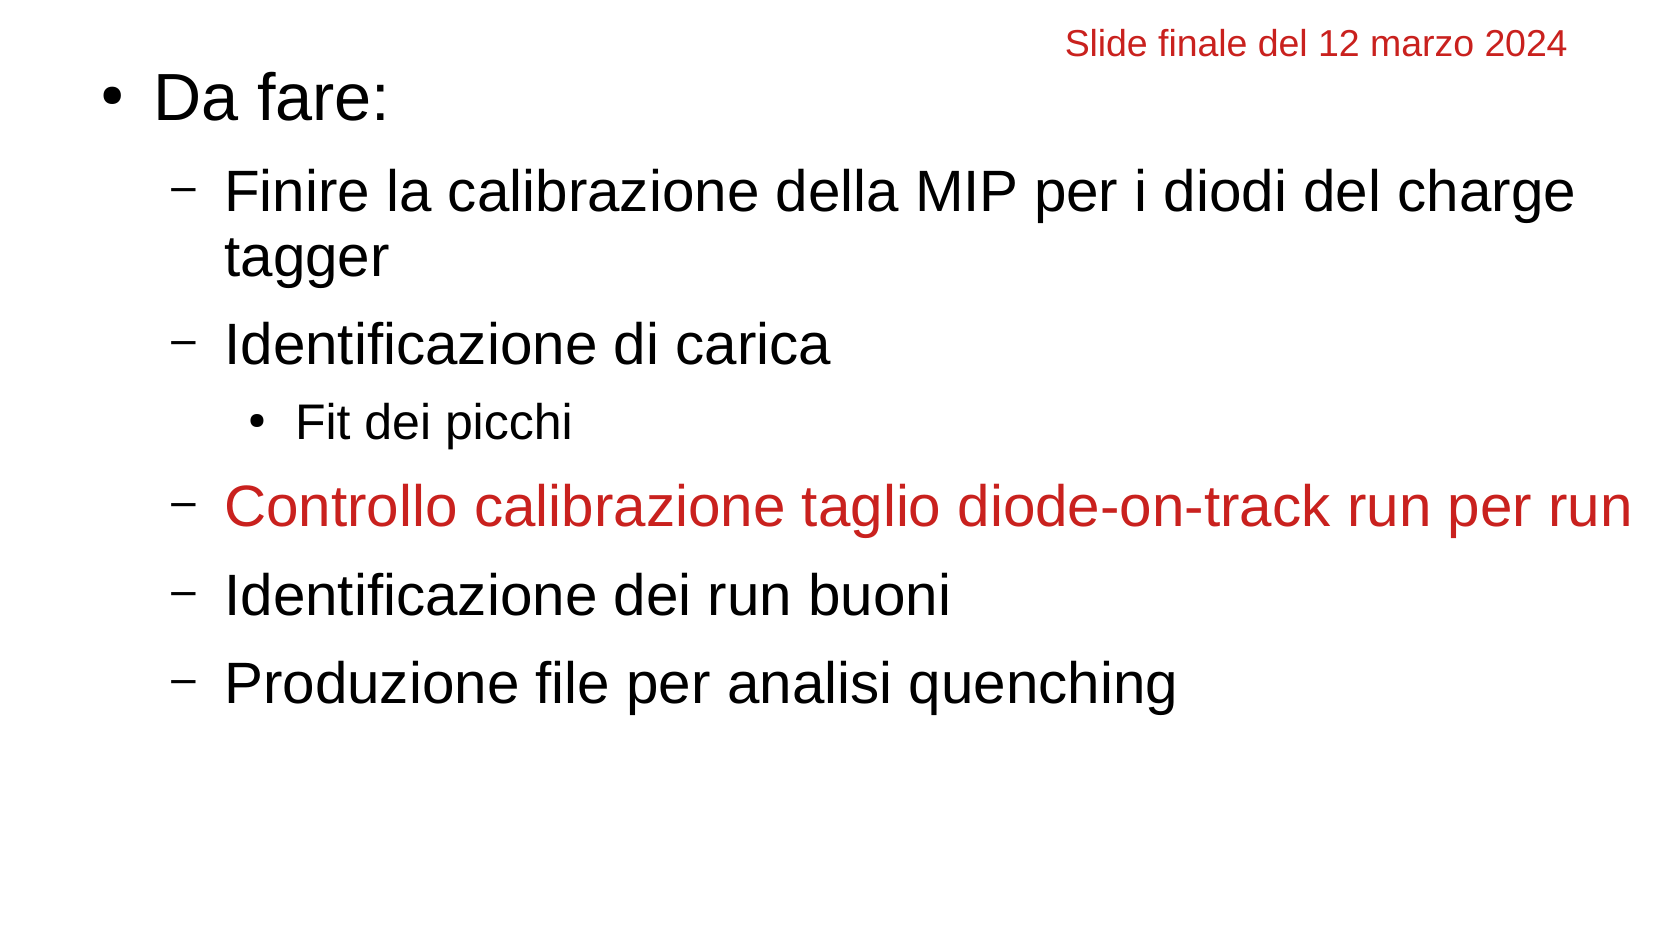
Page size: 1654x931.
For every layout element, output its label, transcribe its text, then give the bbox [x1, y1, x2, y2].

list Da fare: Finire la calibrazione della MIP per i diodi del charge tagger Identificazione di carica Fit dei picchi Controllo calibrazione taglio diode-on-track run per run Identificazione dei run buoni Produzione file per analisi quenching [82, 60, 1636, 757]
text_box Slide finale del 12 marzo 2024 [1050, 15, 1591, 76]
